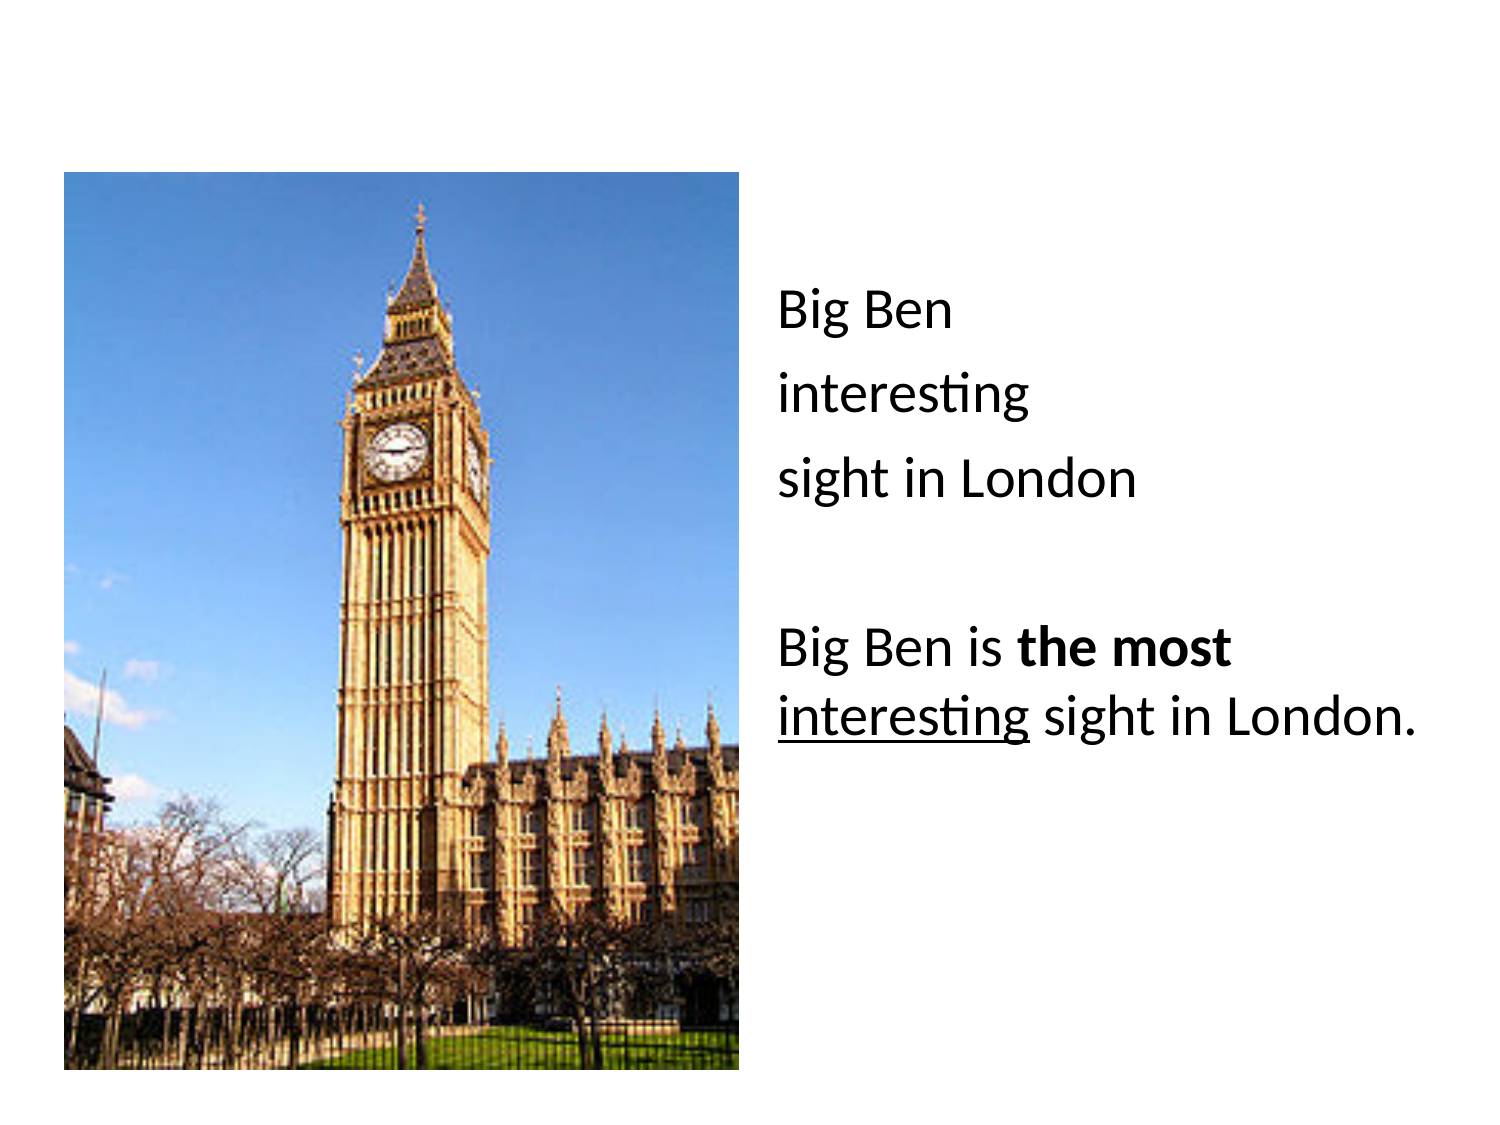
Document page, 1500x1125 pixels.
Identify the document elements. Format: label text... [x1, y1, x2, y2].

picture [64, 172, 739, 1070]
list Big Ben interesting sight in London Big Ben is the most interesting sight in London. [762, 262, 1483, 1005]
